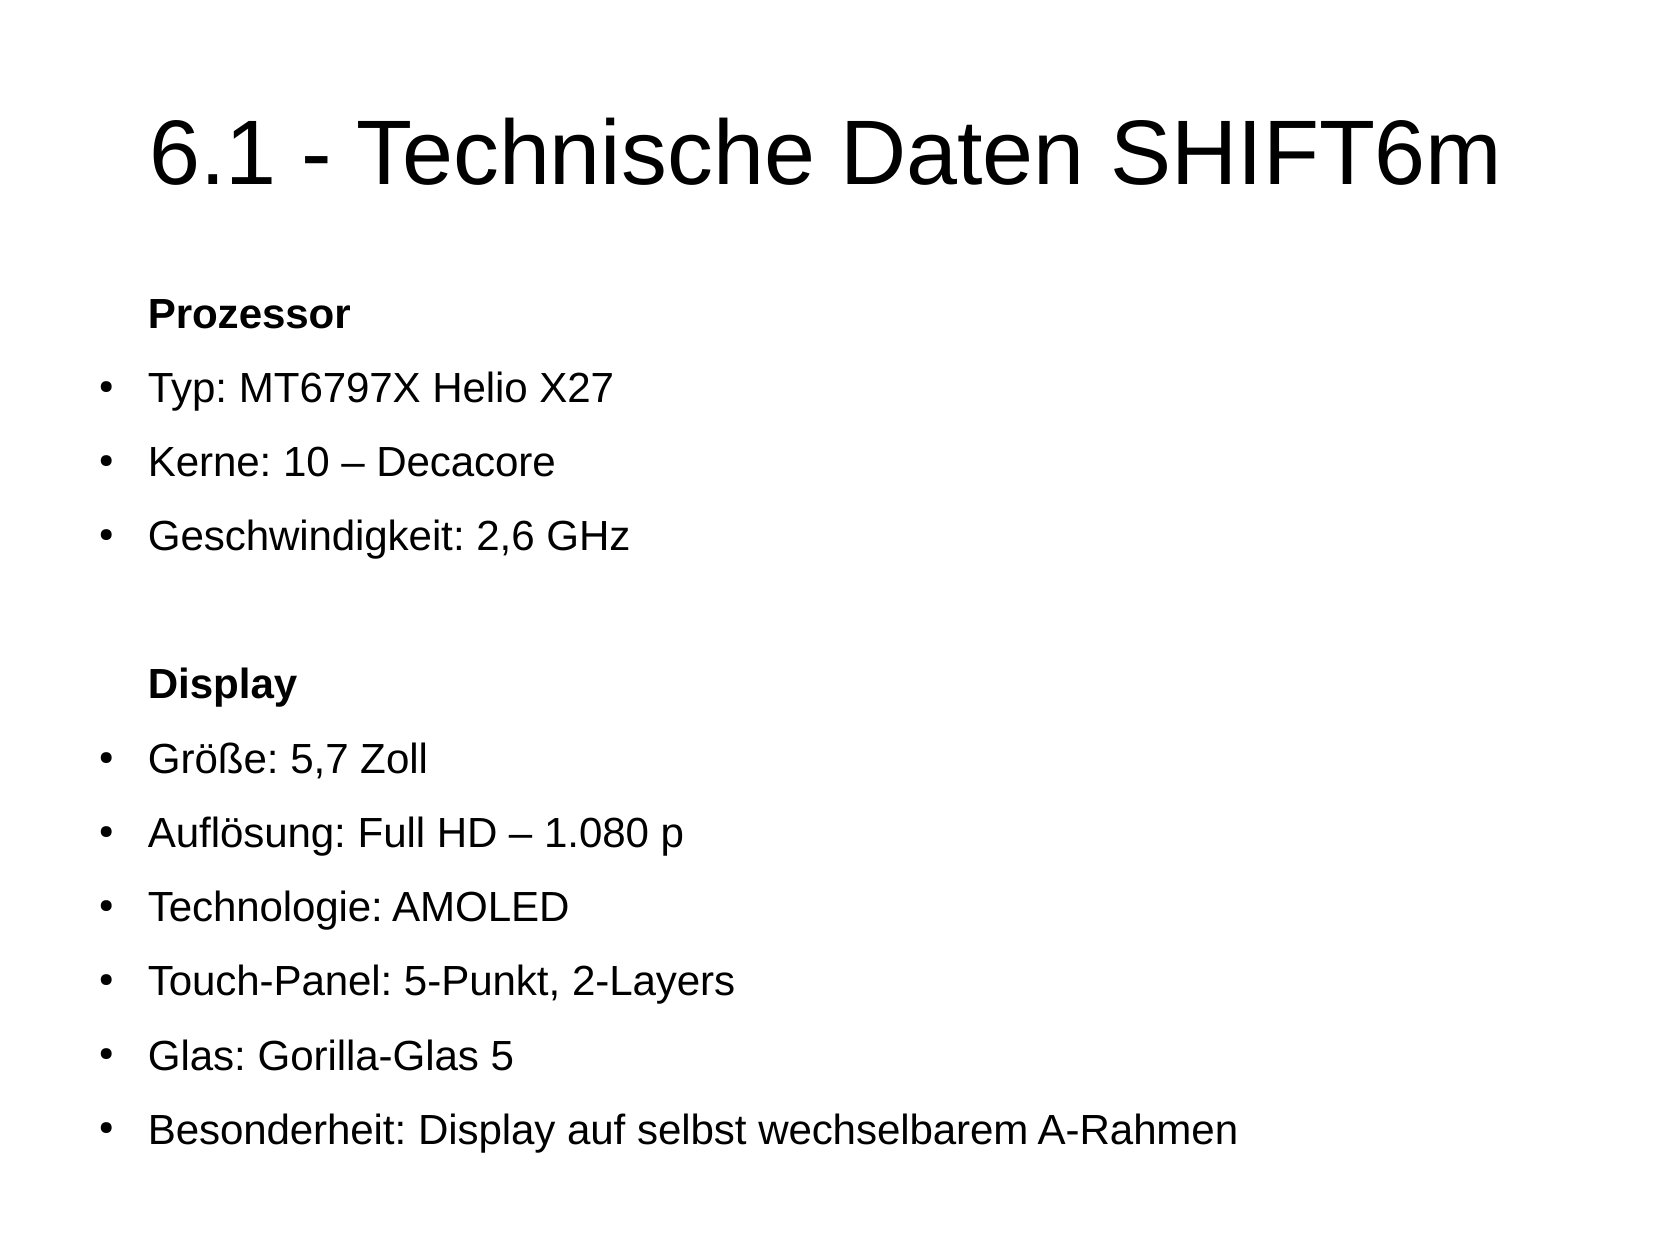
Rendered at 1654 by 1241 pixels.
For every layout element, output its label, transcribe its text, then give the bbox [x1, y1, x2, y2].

title 6.1 - Technische Daten SHIFT6m [82, 49, 1571, 257]
list Prozessor Typ: MT6797X Helio X27 Kerne: 10 – Decacore Geschwindigkeit: 2,6 GHz Display Größe: 5,7 Zoll Auflösung: Full HD – 1.080 p Technologie: AMOLED Touch-Panel: 5-Punkt, 2-Layers Glas: Gorilla-Glas 5 Besonderheit: Display auf selbst wechselbarem A-Rahmen [82, 290, 1571, 1158]
